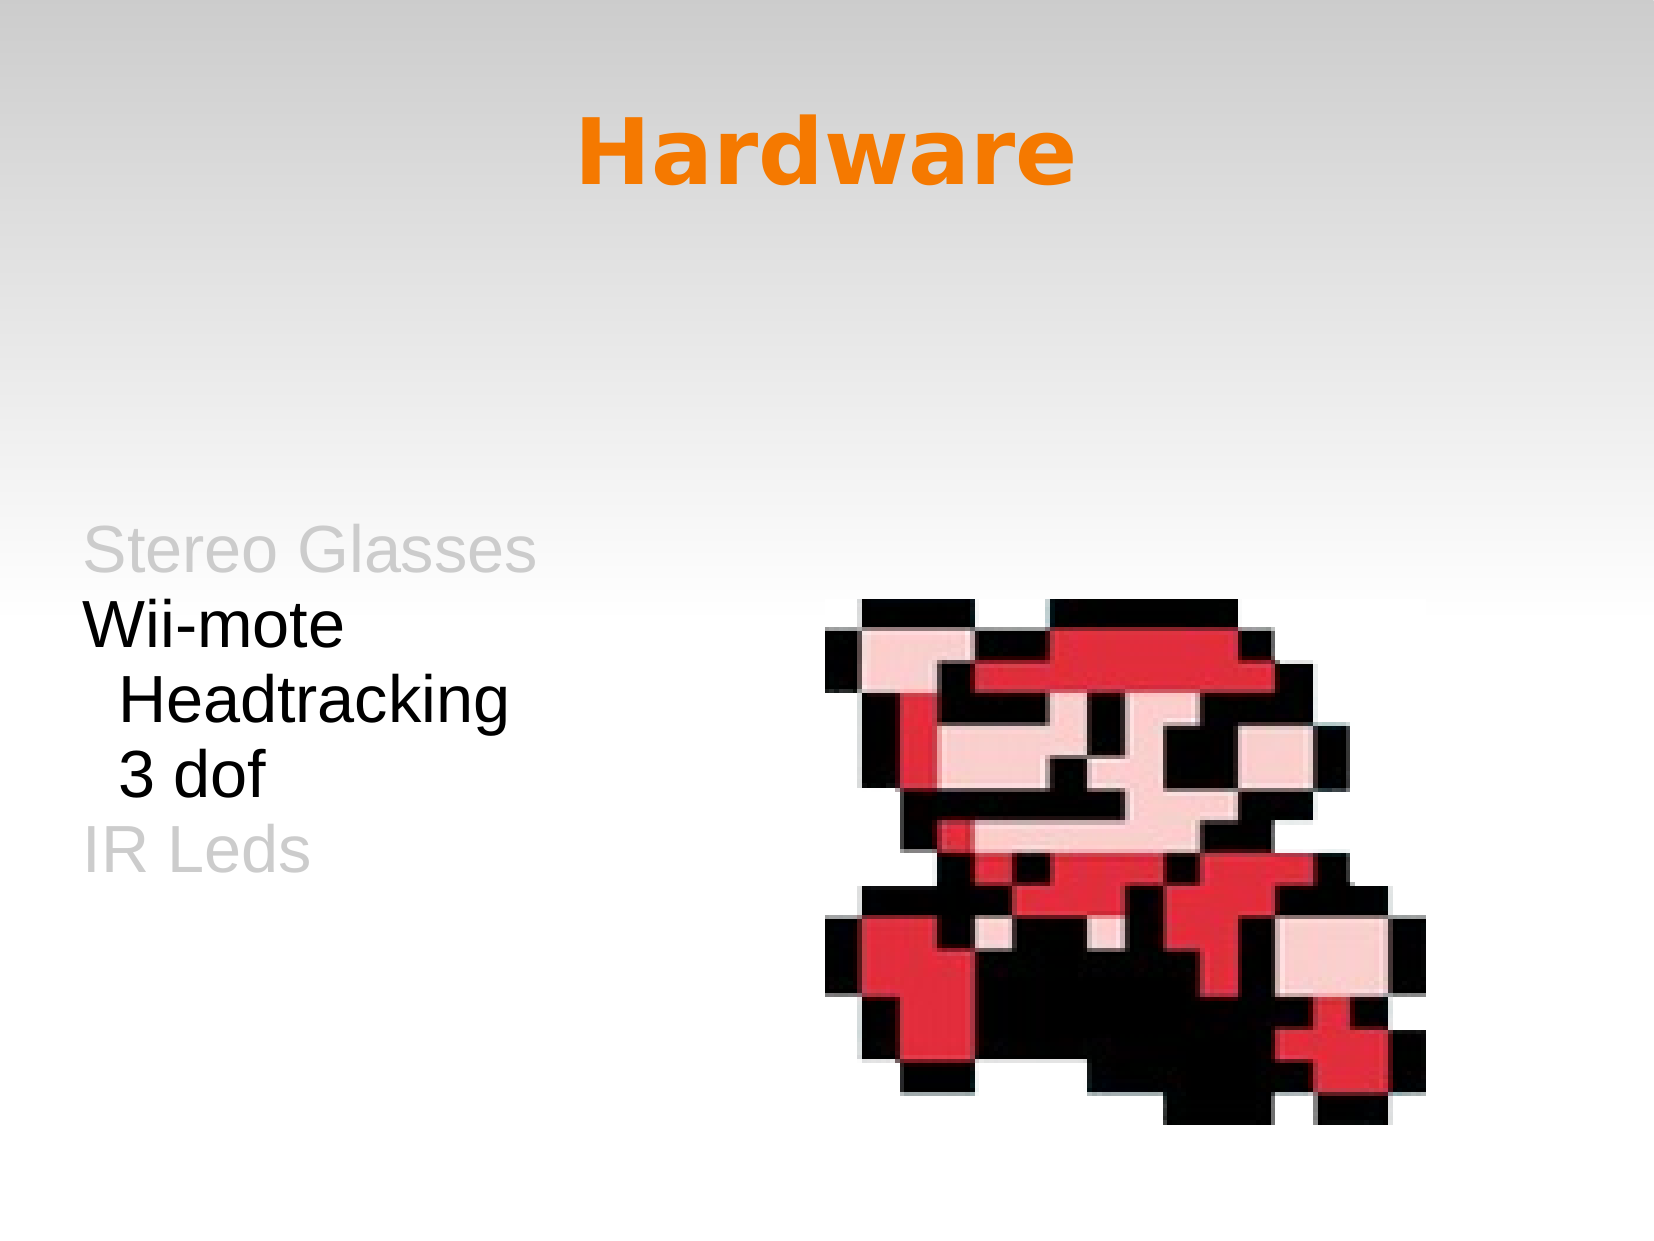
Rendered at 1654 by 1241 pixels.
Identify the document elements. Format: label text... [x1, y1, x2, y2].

picture [825, 599, 1426, 1126]
title Hardware [82, 56, 1571, 250]
subtitle Stereo Glasses Wii-mote Headtracking 3 dof IR Leds [82, 297, 1571, 1102]
